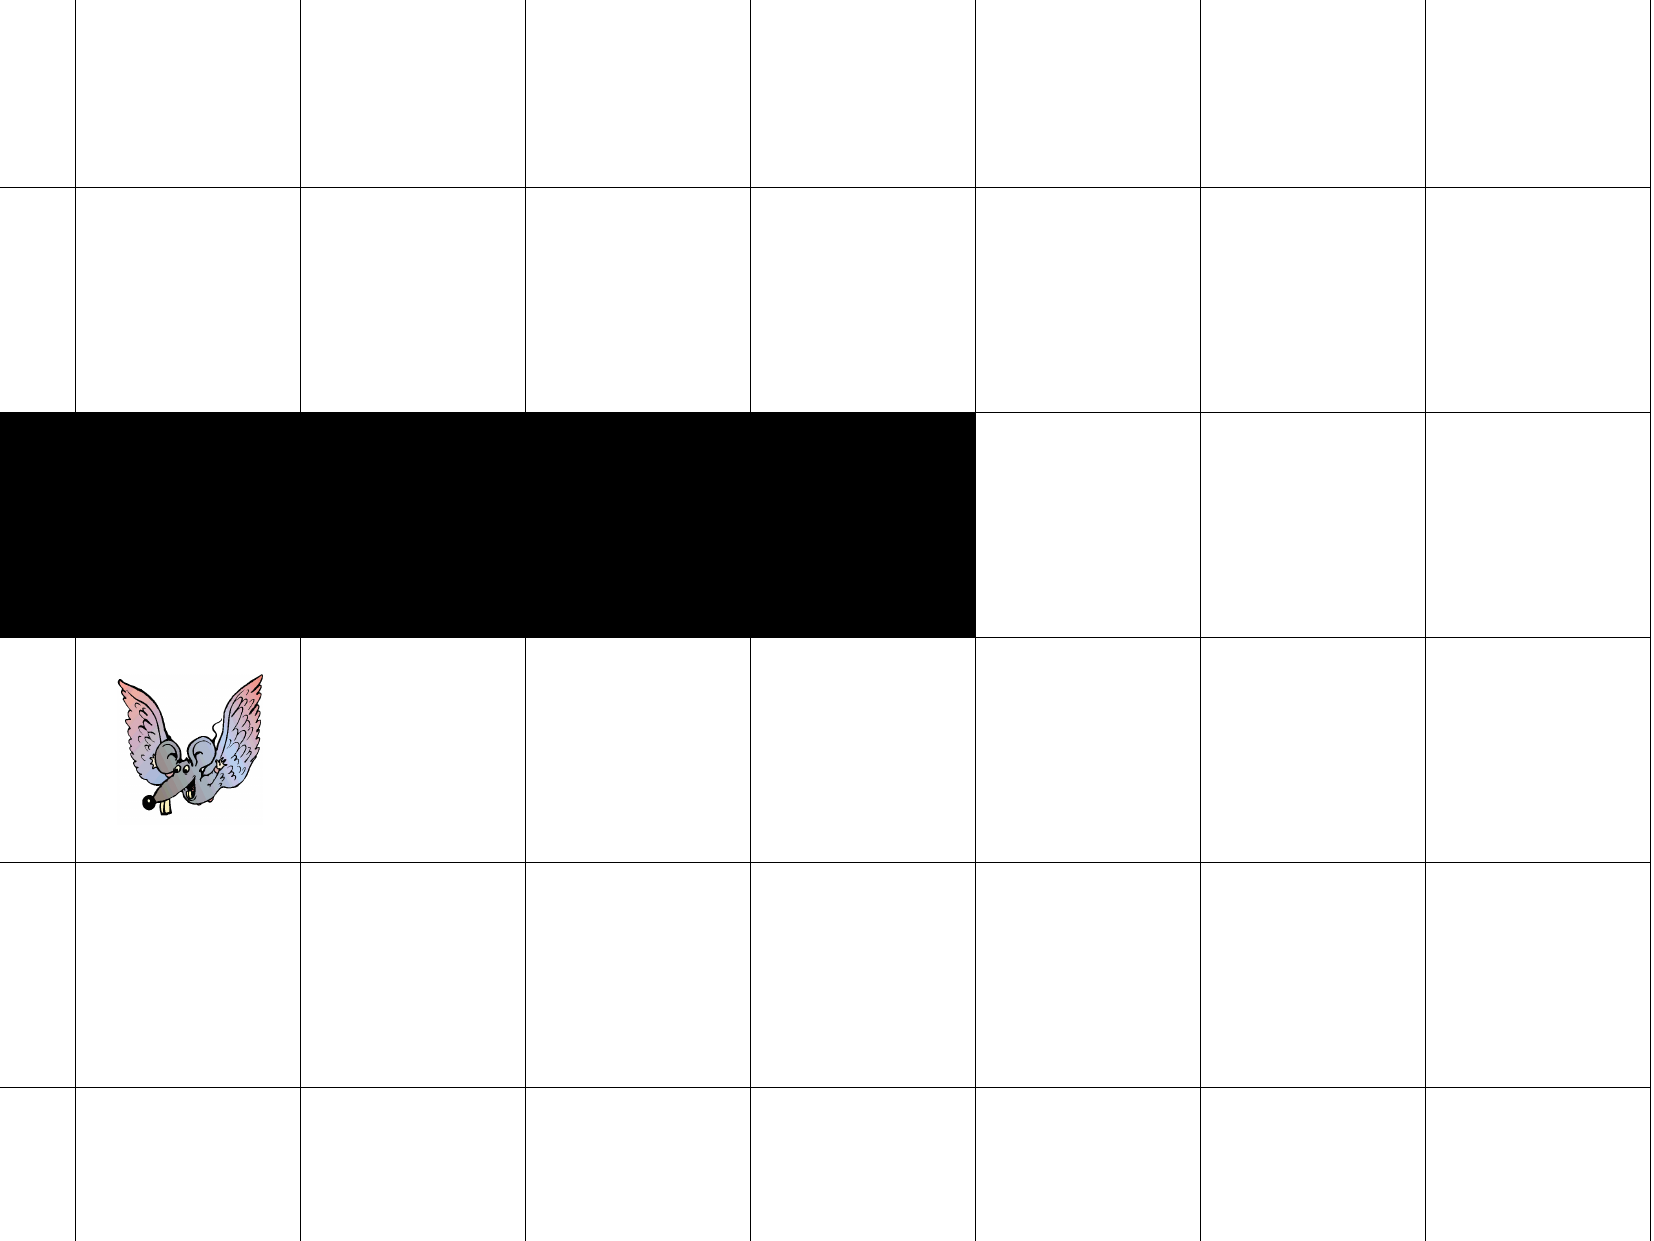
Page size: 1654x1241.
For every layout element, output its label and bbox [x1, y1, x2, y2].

text_box [0, 0, 1651, 1241]
picture [117, 674, 263, 826]
